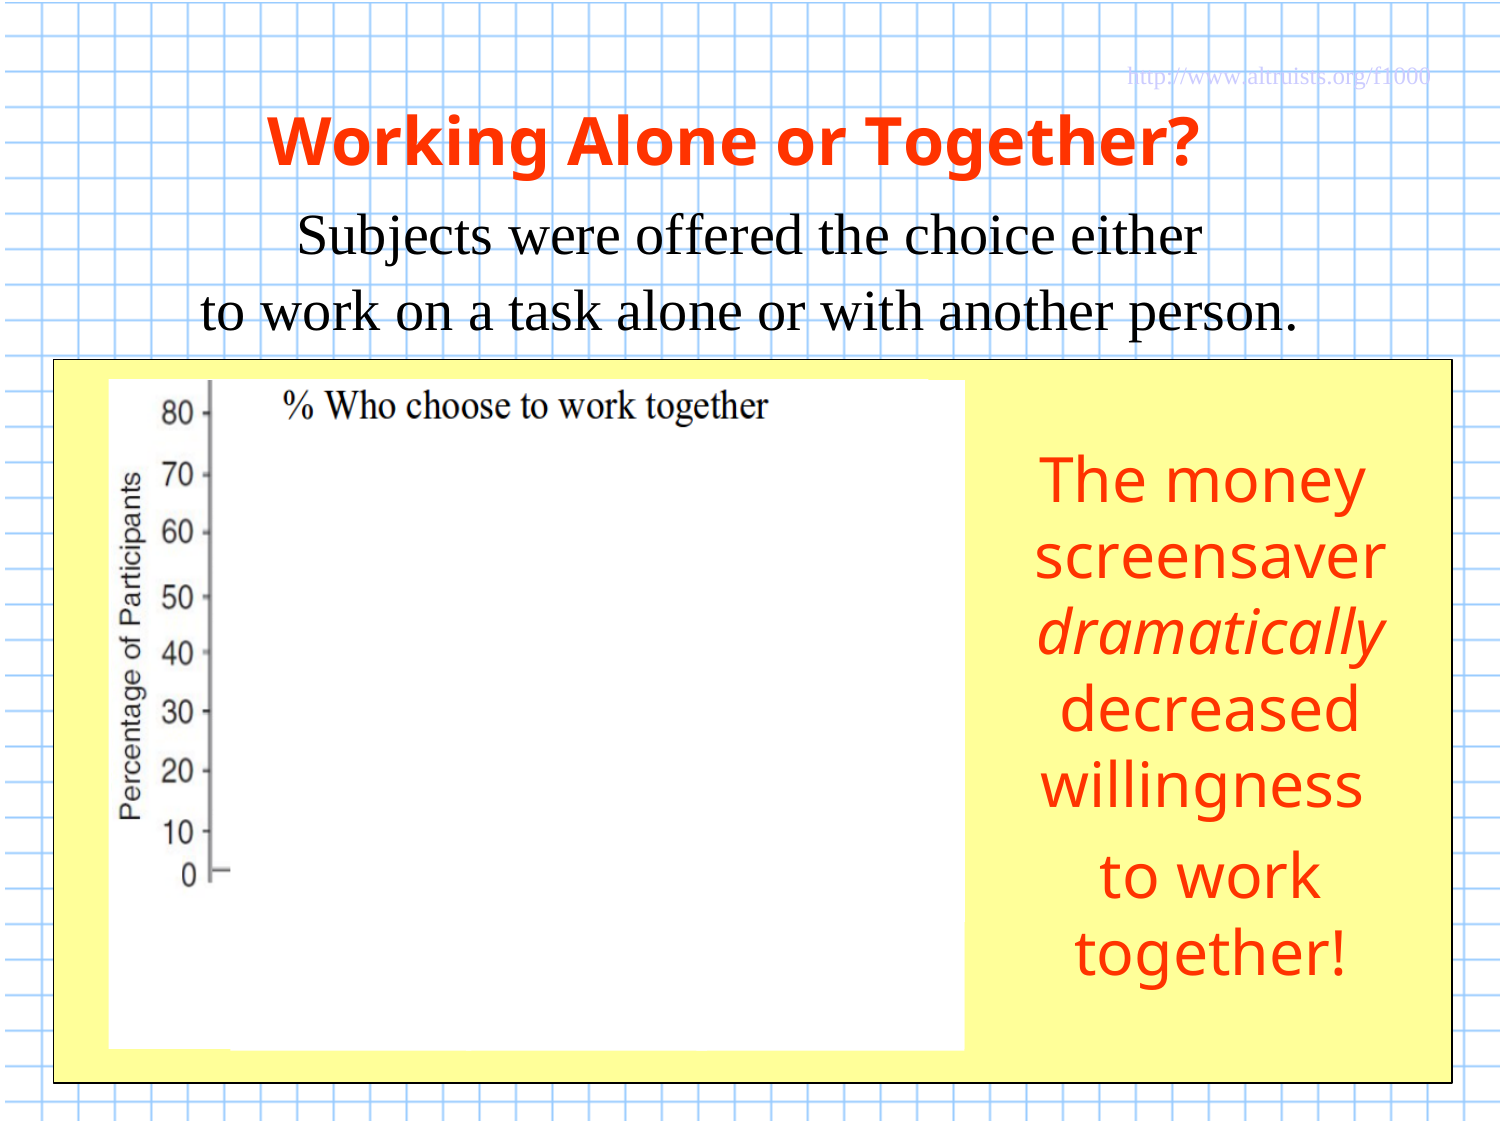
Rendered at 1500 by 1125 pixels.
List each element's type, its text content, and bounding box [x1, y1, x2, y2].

picture [5, 2, 1500, 1121]
text_box [53, 359, 1452, 1084]
text_box Working Alone or Together? [166, 78, 1302, 198]
text_box Subjects were offered the choice either to work on a task alone or with another person. [107, 191, 1393, 319]
text_box The money screensaver dramatically decreased willingness to work together! [991, 472, 1431, 954]
text_box http://www.altruists.org/f1000 [851, 53, 1447, 93]
